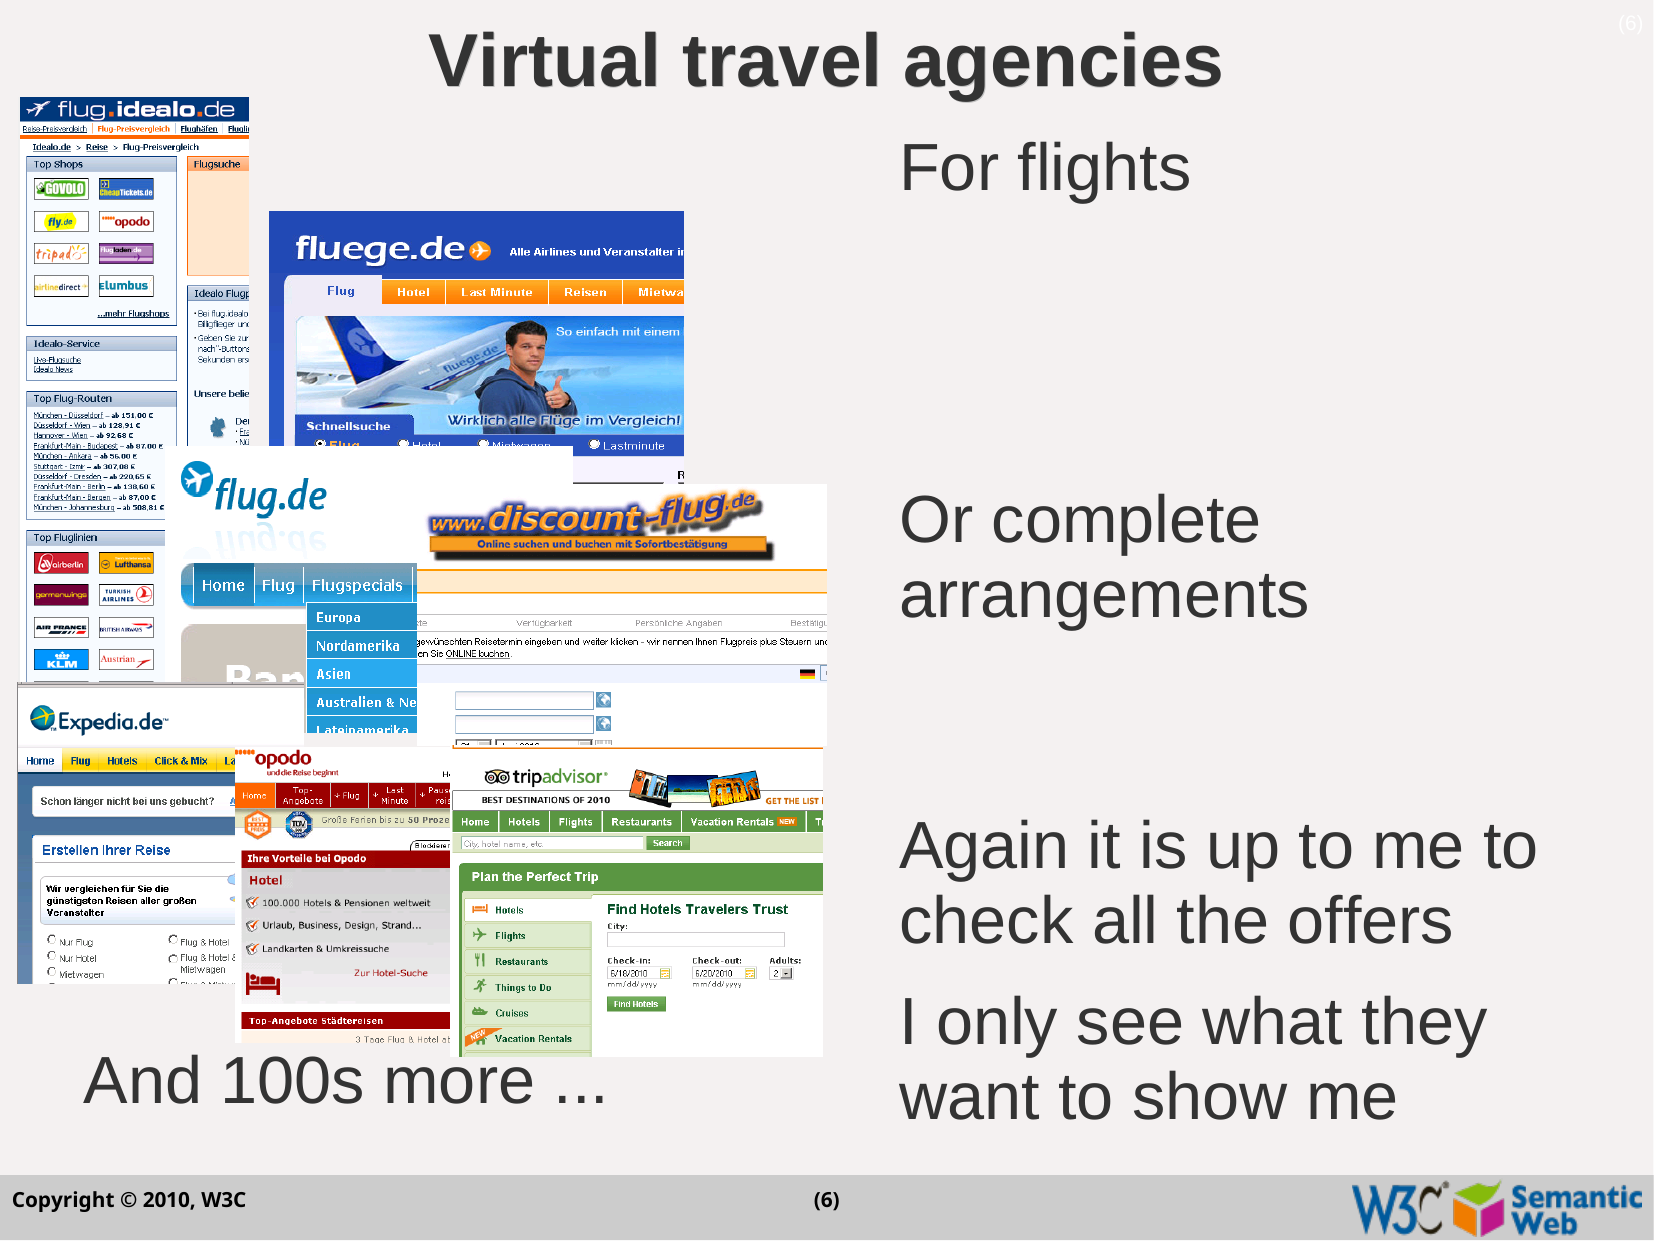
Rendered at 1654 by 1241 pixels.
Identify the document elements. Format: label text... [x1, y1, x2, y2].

title Virtual travel agencies [0, 0, 1654, 119]
list And 100s more ... [12, 1043, 791, 1156]
picture [17, 97, 827, 1057]
list For flights Or complete arrangements Again it is up to me to check all the offers I only see what they want to show me [828, 129, 1607, 1135]
picture [1352, 1178, 1642, 1237]
